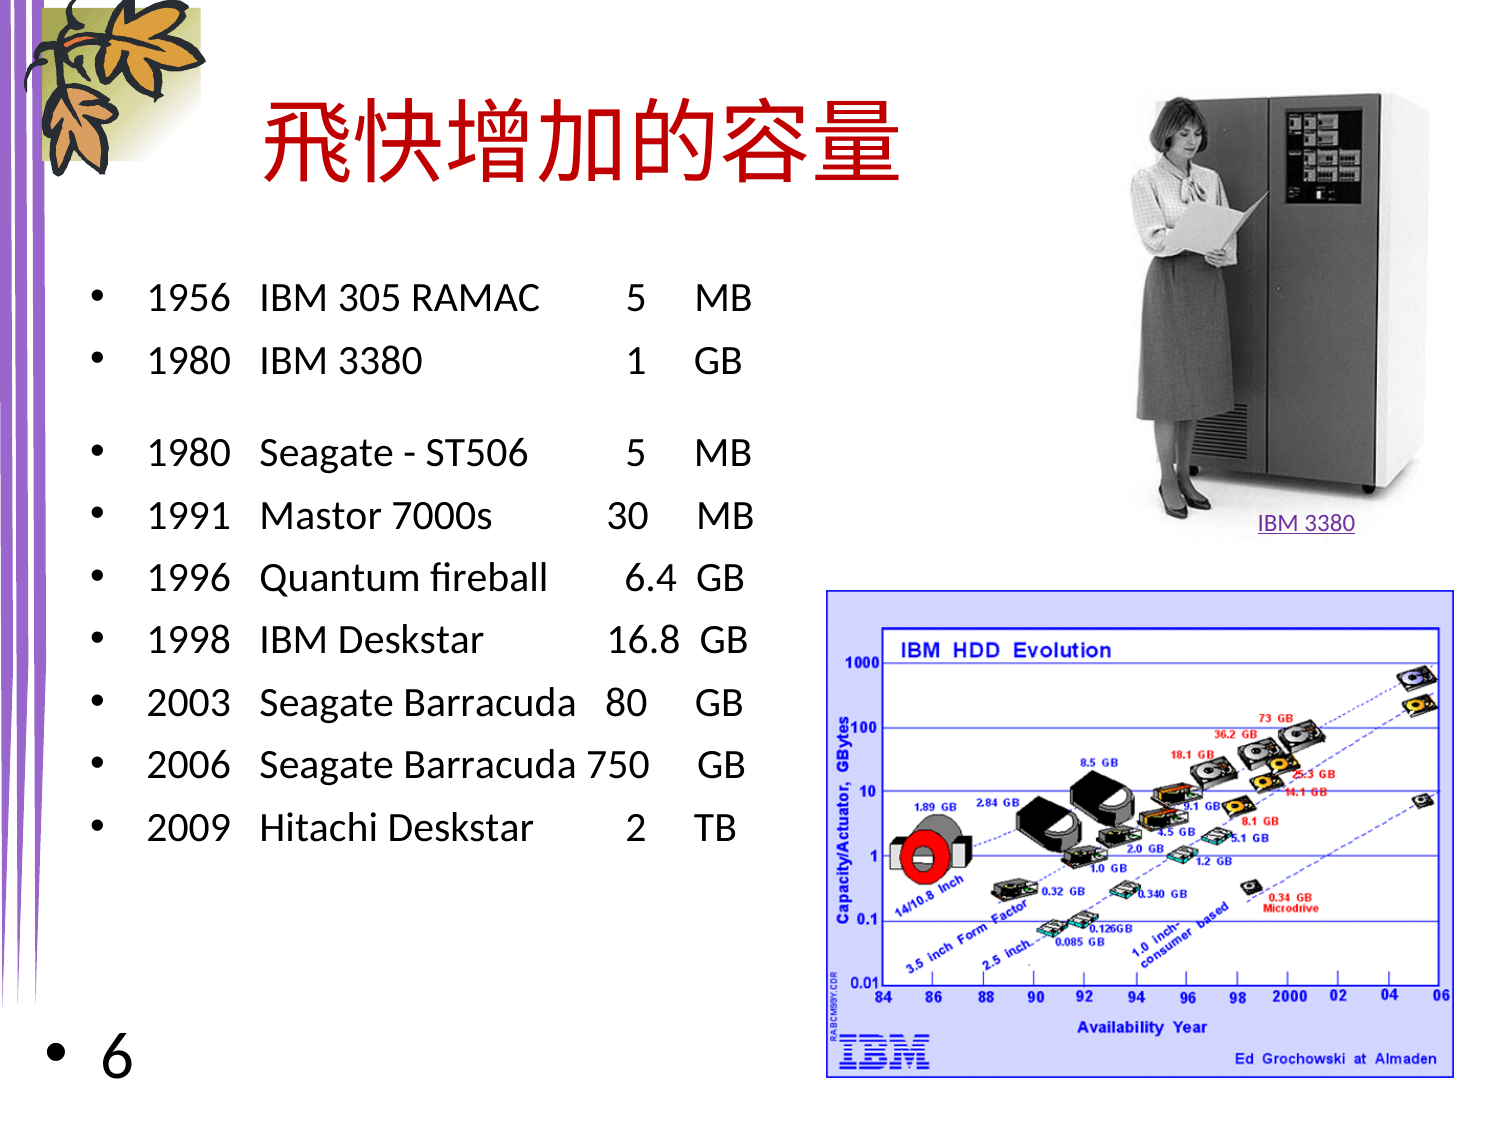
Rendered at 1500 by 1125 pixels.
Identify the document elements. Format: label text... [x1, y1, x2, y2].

picture [1113, 78, 1443, 549]
list 1956 IBM 305 RAMAC 5 MB 1980 IBM 3380 1 GB 1980 Seagate - ST506 5 MB 1991 Mastor 7000s 30 MB 1996 Quantum fireball 6.4 GB 1998 IBM Deskstar 16.8 GB 2003 Seagate Barracuda 80 GB 2006 Seagate Barracuda 750 GB 2009 Hitachi Deskstar 2 TB [75, 262, 1426, 1006]
title 飛快增加的容量 [74, 45, 1090, 233]
text_box IBM 3380 [1242, 498, 1371, 544]
picture [826, 590, 1454, 1078]
